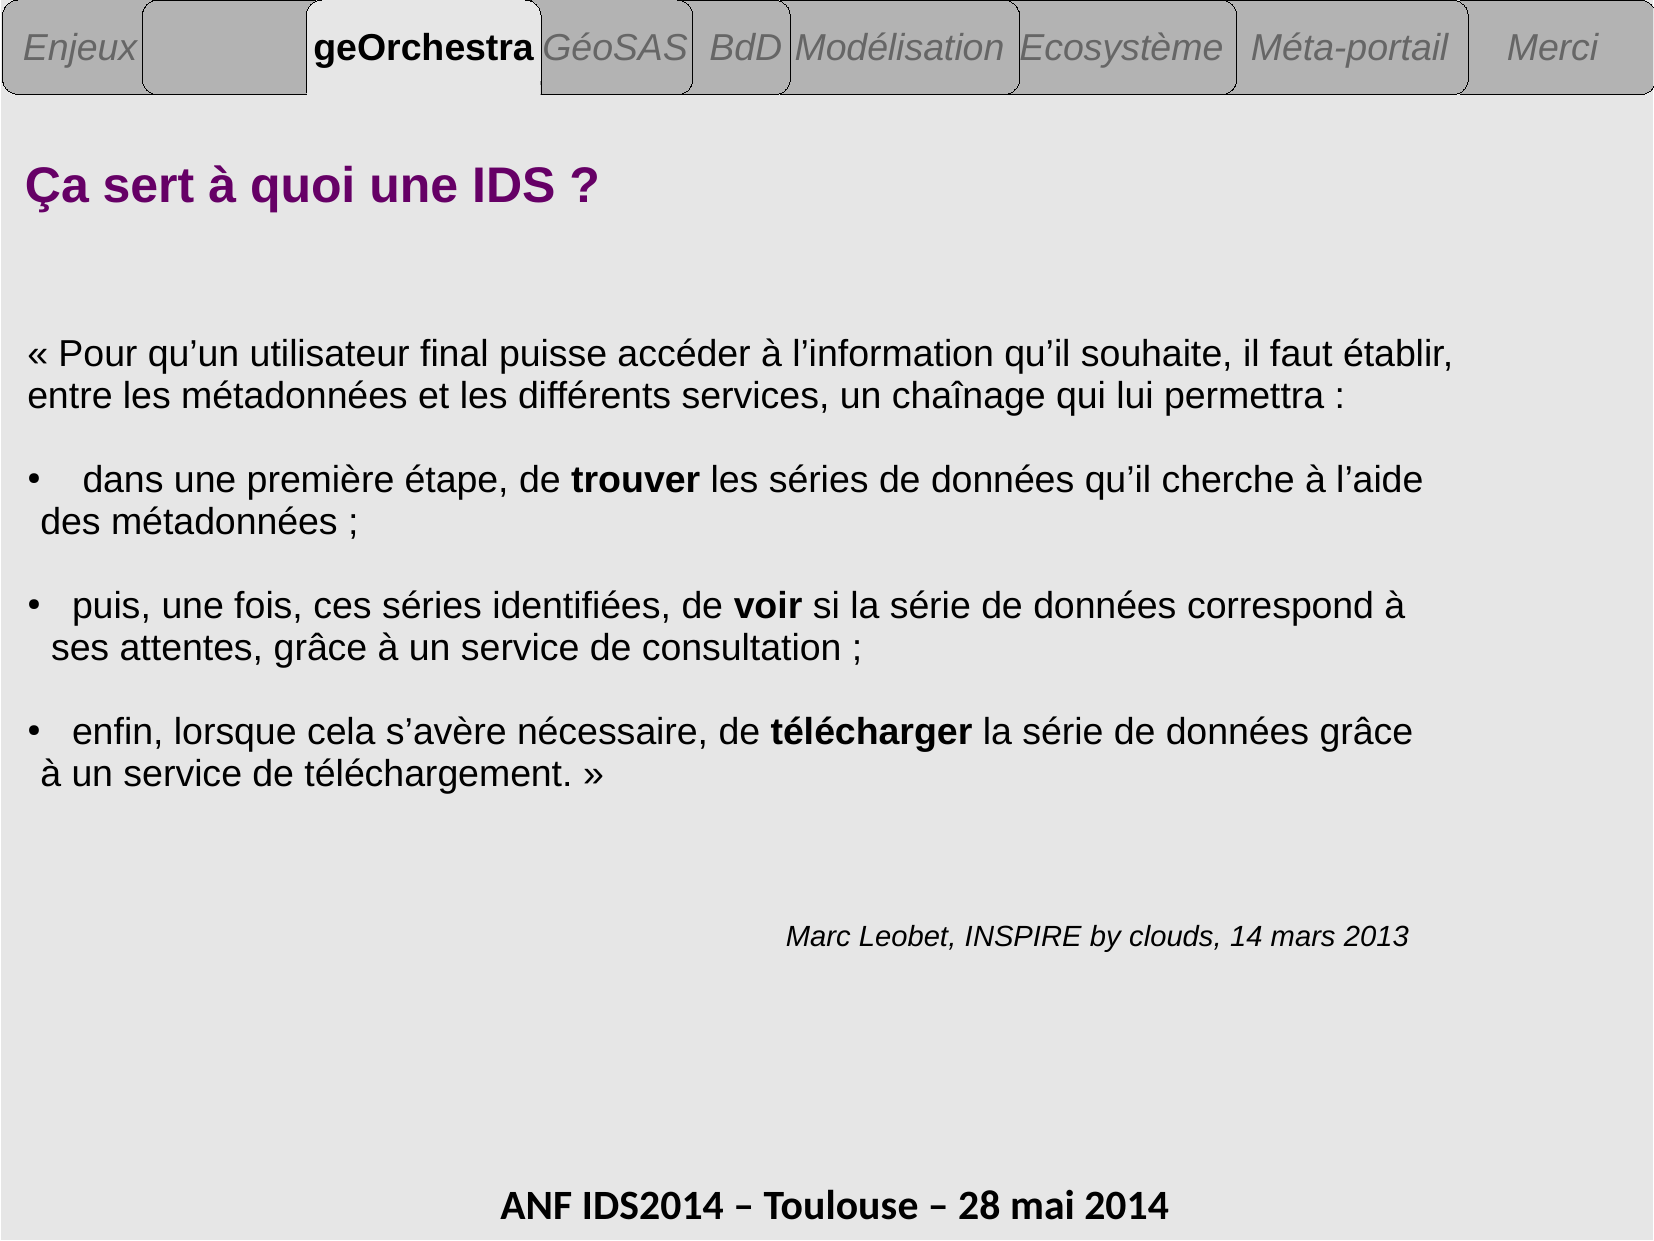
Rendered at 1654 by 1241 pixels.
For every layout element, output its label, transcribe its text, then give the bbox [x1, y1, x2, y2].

text_box geOrchestra [306, 0, 542, 75]
text_box Merci [1459, 0, 1654, 95]
text_box GéoSAS [531, 0, 693, 95]
text_box Modélisation [780, 0, 1020, 95]
text_box Méta-portail [1226, 0, 1469, 95]
text_box [142, 0, 541, 102]
text_box ANF IDS2014 – Toulouse – 28 mai 2014 [390, 1181, 1289, 1241]
text_box Ecosystème [1008, 0, 1237, 95]
text_box Enjeux [2, 0, 153, 95]
text_box BdD [682, 0, 791, 95]
title Ça sert à quoi une IDS ? [24, 102, 1632, 268]
text_box « Pour qu’un utilisateur final puisse accéder à l’information qu’il souhaite, il faut établir, entre les métadonnées et les différents services, un chaînage qui lui permettra : dans une première étape, de trouver les séries de données qu’il cherche à l’aide des métadonnées ; puis, une fois, ces séries identifiées, de voir si la série de données correspond à ses attentes, grâce à un service de consultation ; enfin, lorsque cela s’avère nécessaire, de télécharger la série de données grâce à un service de téléchargement. » Marc Leobet, INSPIRE by clouds, 14 mars 2013 [12, 325, 1480, 1007]
